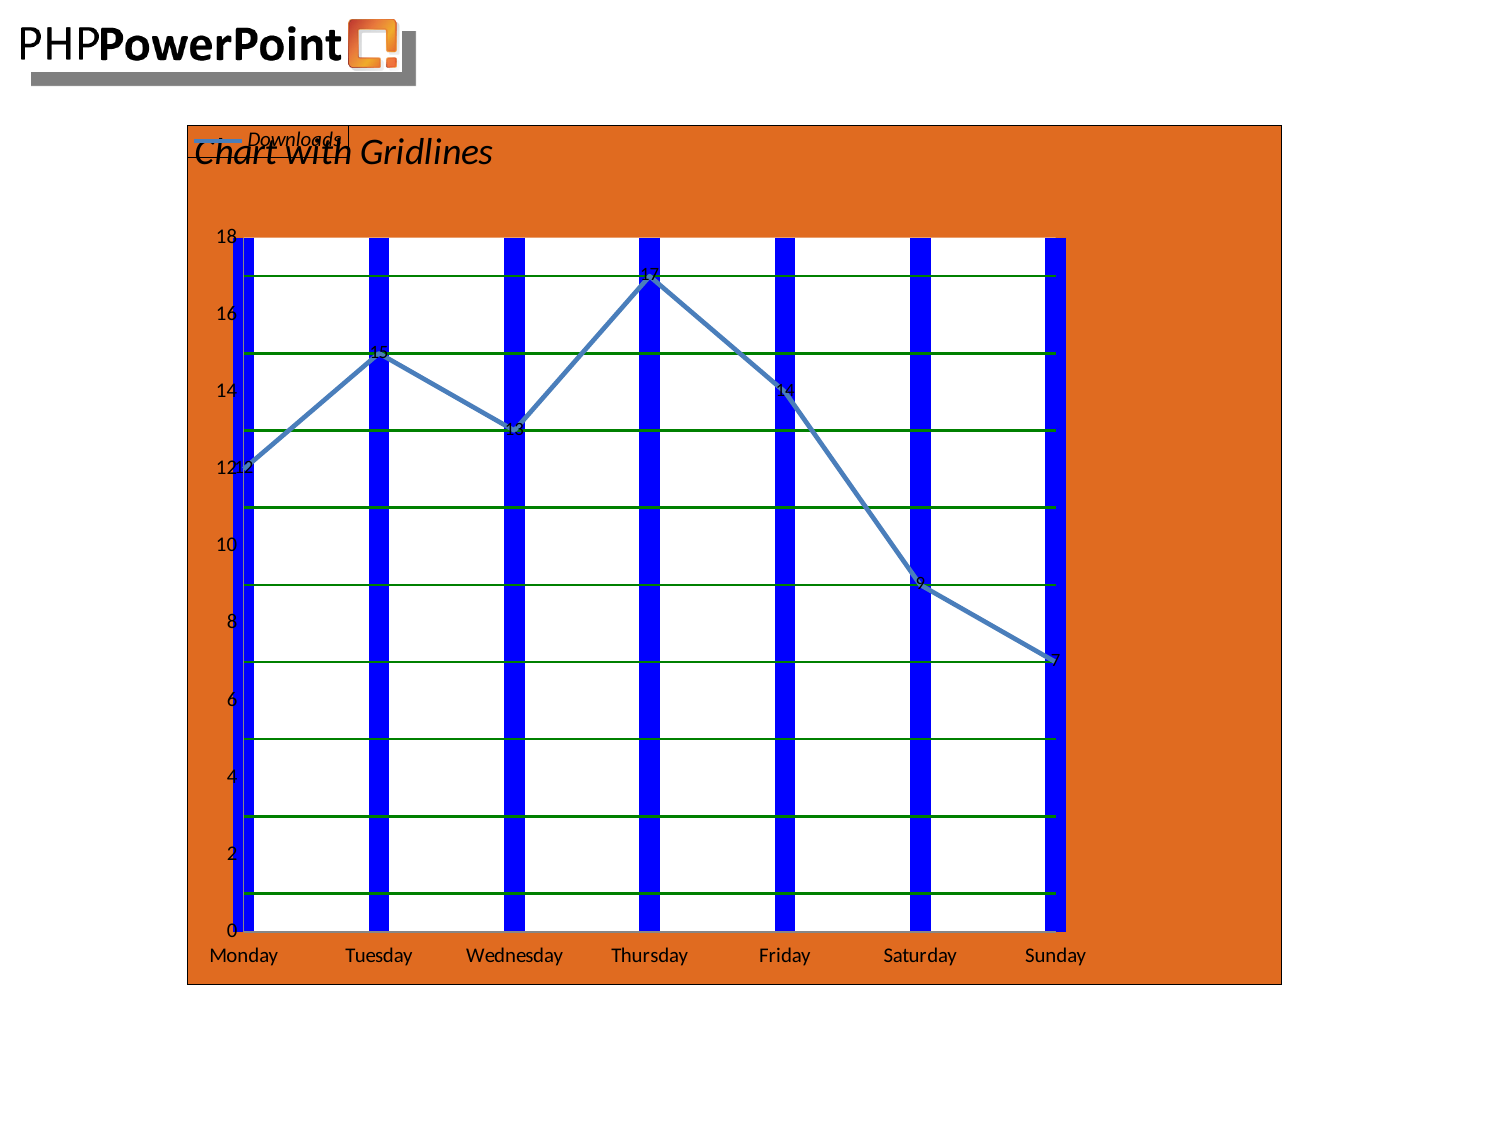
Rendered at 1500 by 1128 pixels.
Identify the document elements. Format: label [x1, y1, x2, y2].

picture [15, 15, 402, 72]
chart [187, 125, 1282, 985]
